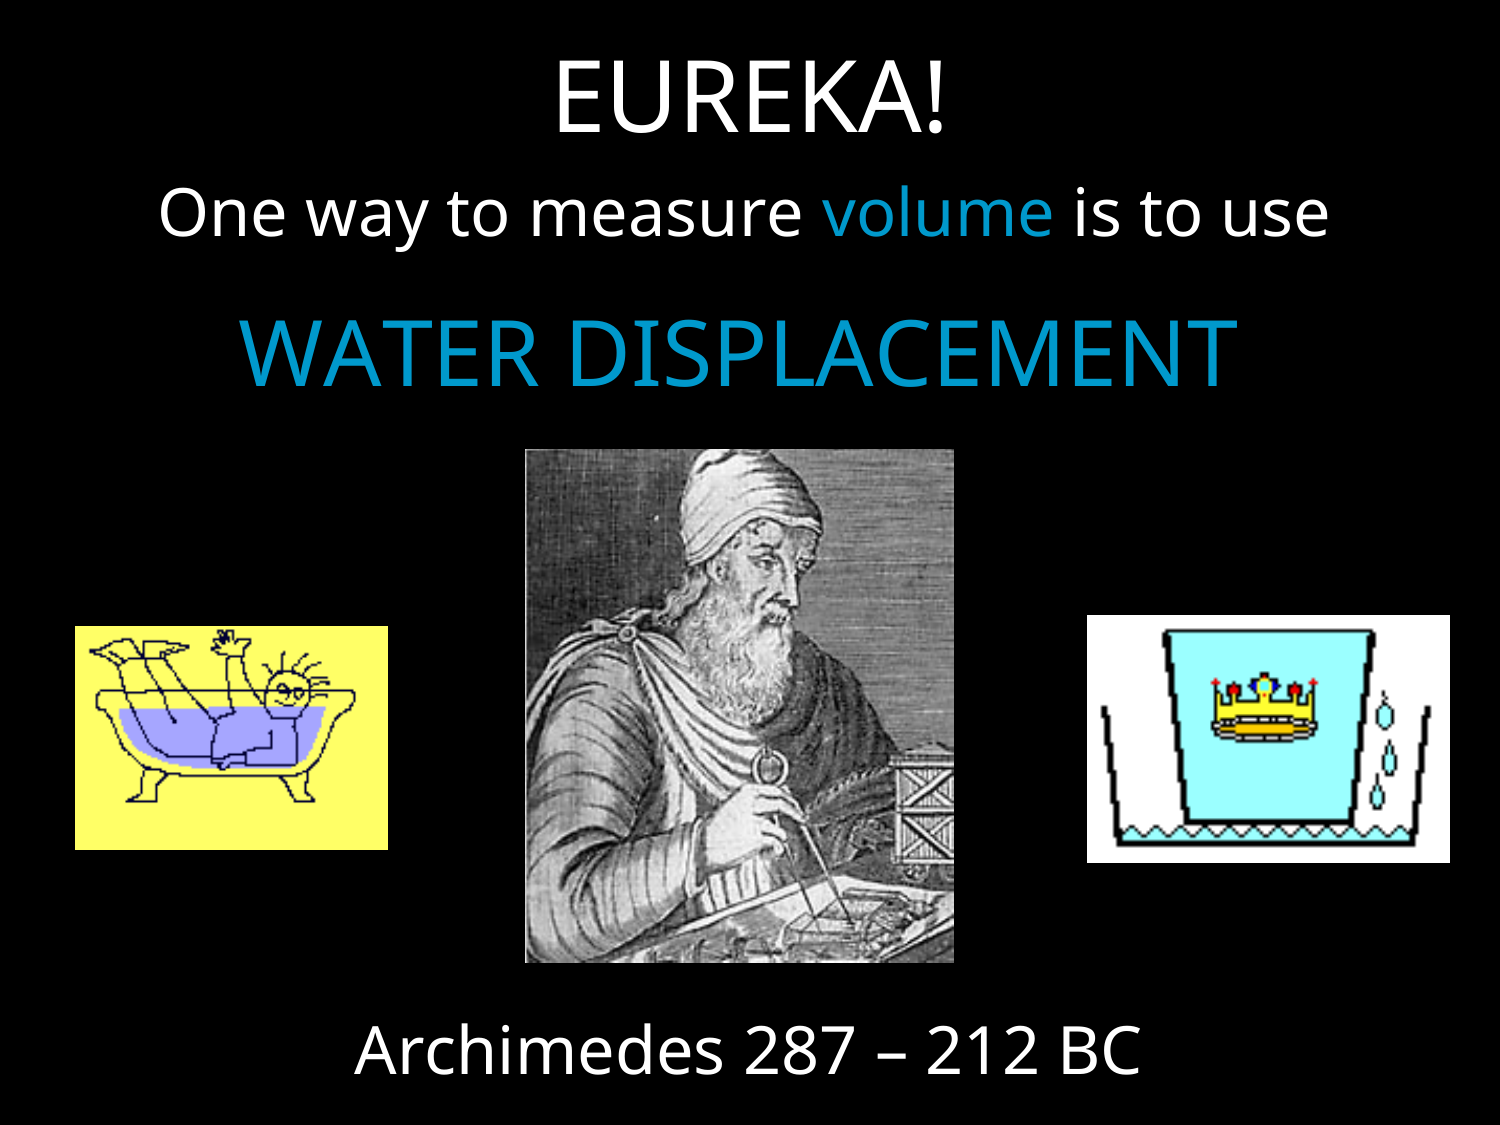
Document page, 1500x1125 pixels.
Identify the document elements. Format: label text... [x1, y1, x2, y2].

text_box One way to measure volume is to use [142, 162, 1348, 258]
text_box EUREKA! [535, 24, 965, 161]
picture [525, 449, 954, 963]
picture [1087, 615, 1450, 863]
text_box WATER DISPLACEMENT [223, 287, 1255, 413]
text_box Archimedes 287 – 212 BC [339, 999, 1160, 1096]
picture [75, 626, 388, 850]
